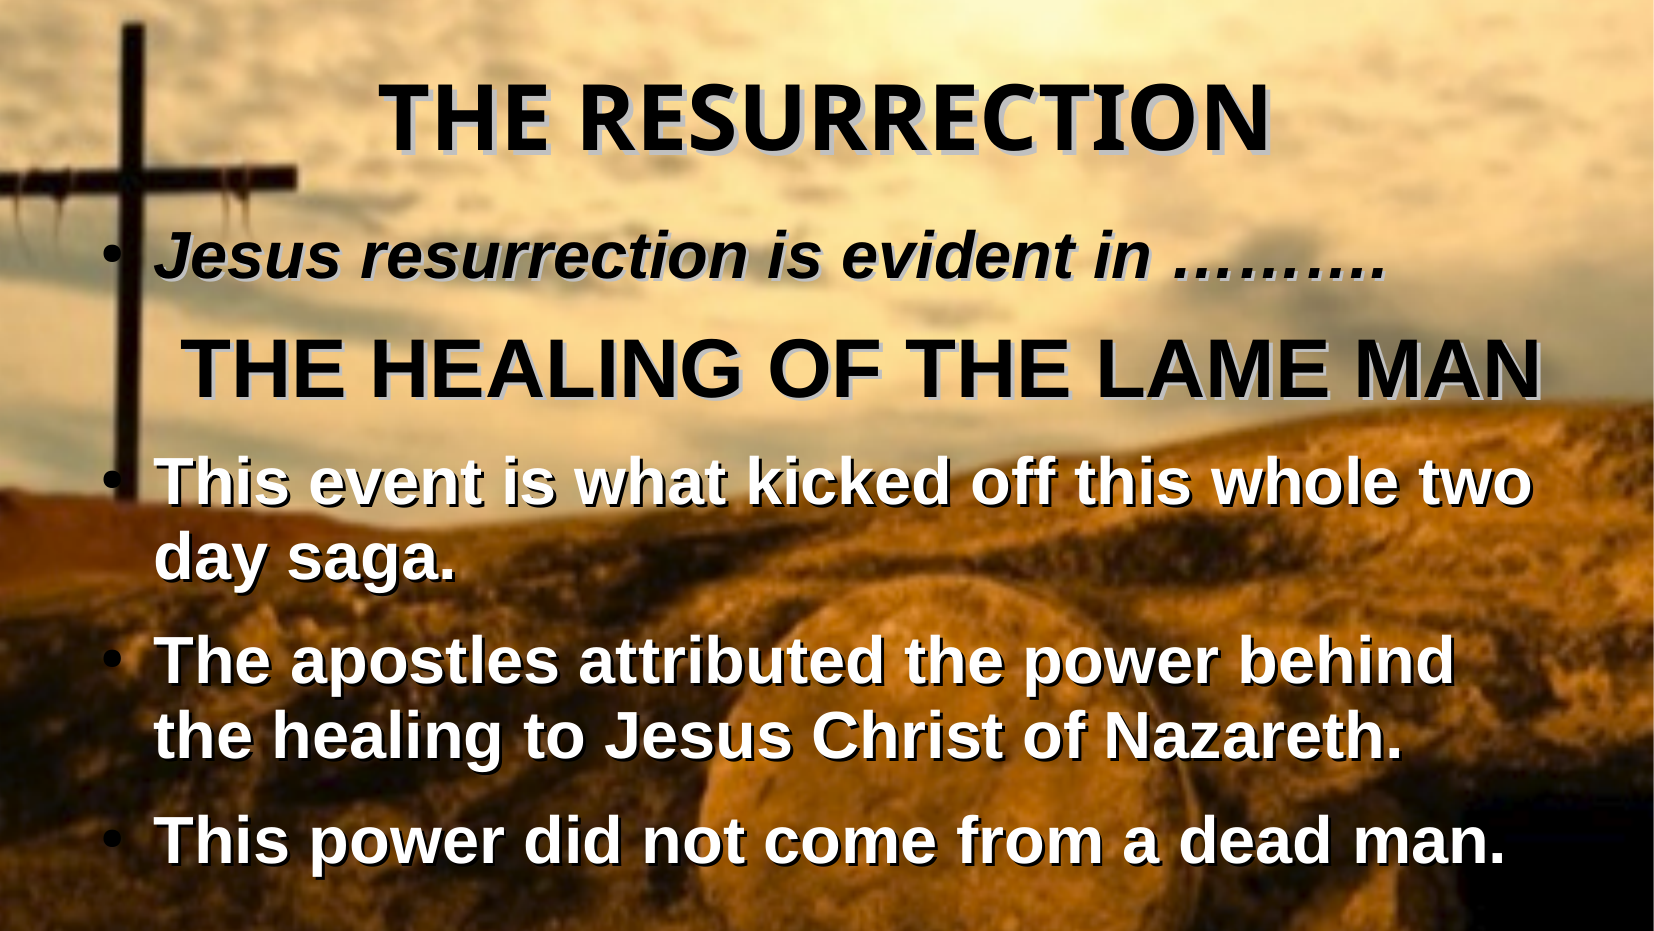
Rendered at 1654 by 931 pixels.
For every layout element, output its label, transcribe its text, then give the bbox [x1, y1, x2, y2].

list Jesus resurrection is evident in ………. THE HEALING OF THE LAME MAN This event is what kicked off this whole two day saga. The apostles attributed the power behind the healing to Jesus Christ of Nazareth. This power did not come from a dead man. [82, 217, 1571, 901]
title THE RESURRECTION [82, 37, 1571, 193]
picture [0, 0, 1654, 931]
